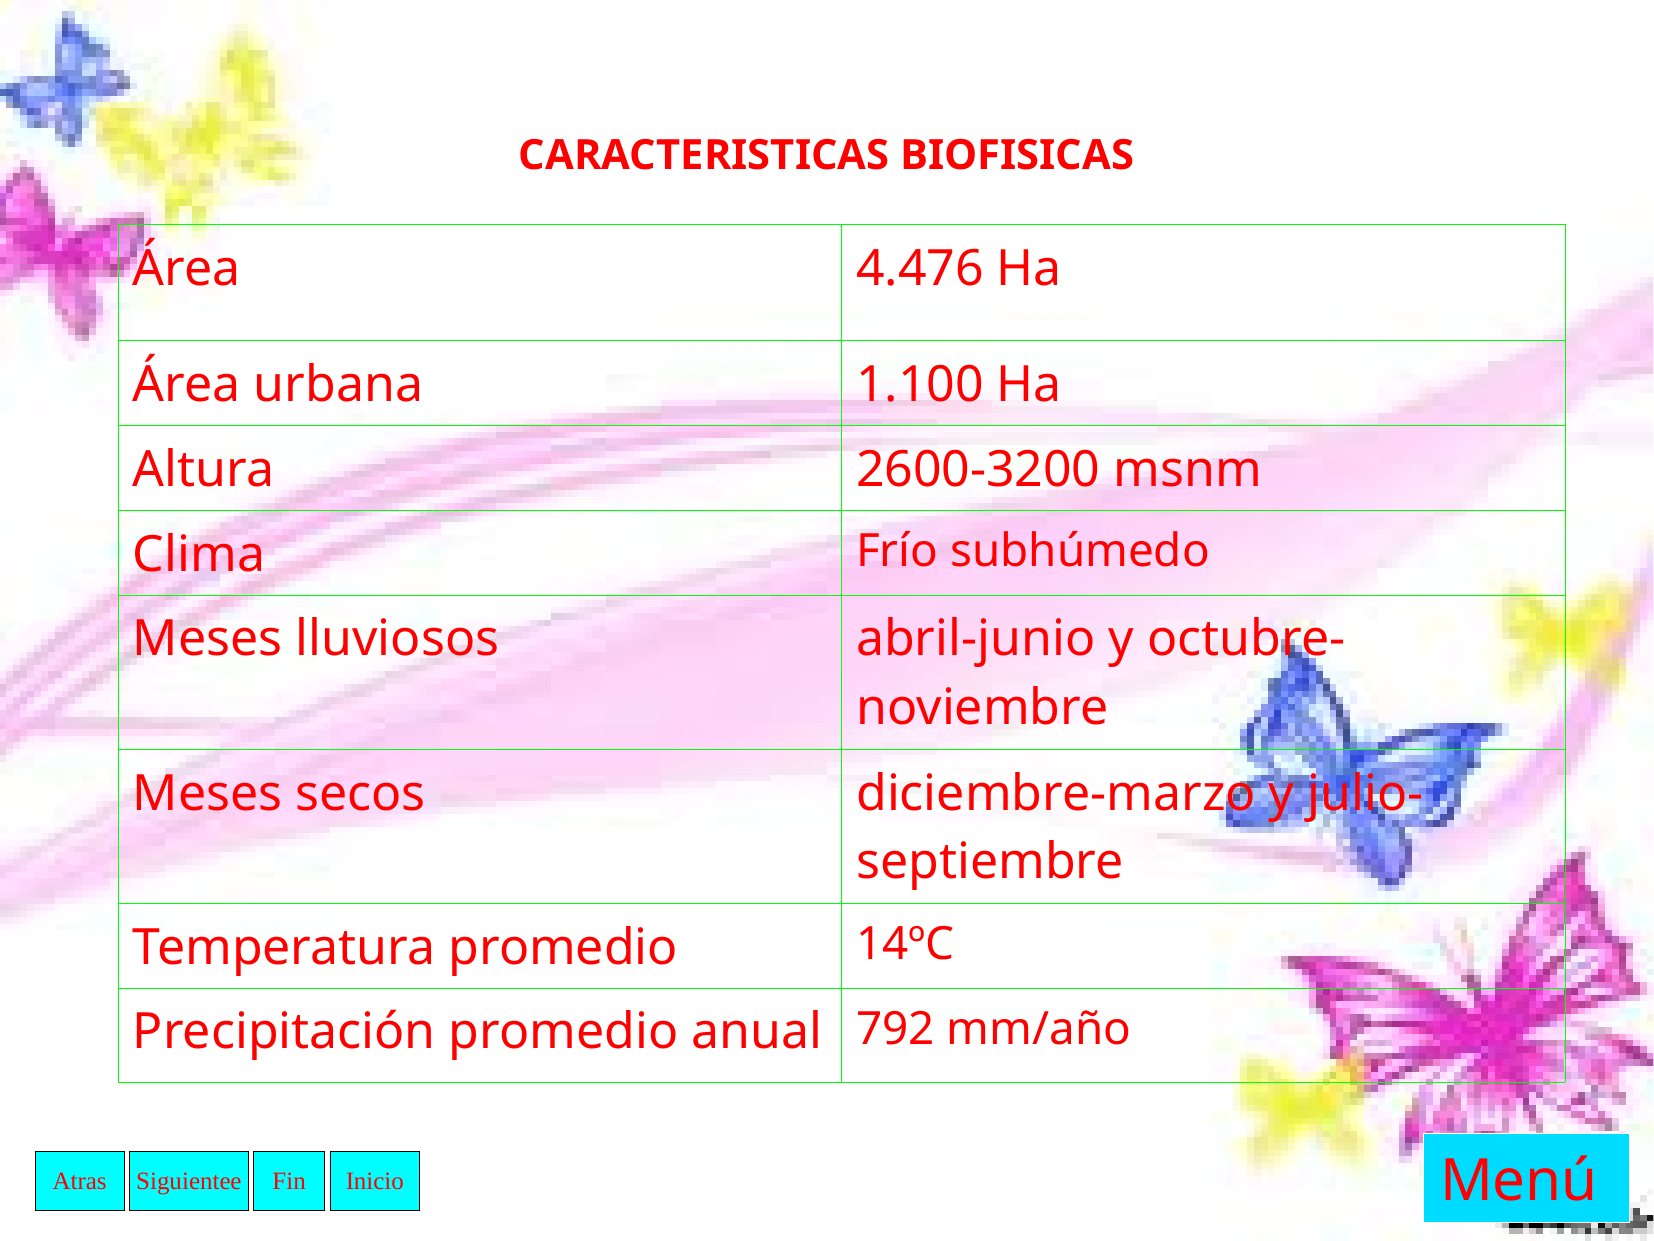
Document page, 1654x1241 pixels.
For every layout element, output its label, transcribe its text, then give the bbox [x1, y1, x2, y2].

text_box Fin [253, 1151, 325, 1211]
table_cell Precipitación promedio anual [119, 989, 841, 1082]
table_cell Clima [119, 511, 841, 595]
table_cell Meses secos [119, 750, 841, 903]
table_cell Altura [119, 426, 841, 510]
title CARACTERISTICAS BIOFISICAS [82, 49, 1571, 257]
table_cell 792 mm/año [842, 989, 1565, 1082]
table_cell 14ºC [842, 904, 1565, 988]
text_box Atras [35, 1151, 125, 1211]
table_cell 1.100 Ha [842, 341, 1565, 425]
text_box Menú [1423, 1133, 1630, 1223]
table_cell Temperatura promedio [119, 904, 841, 988]
text_box Inicio [330, 1151, 420, 1211]
picture [0, 0, 1654, 1241]
table_cell diciembre-marzo y julio-septiembre [842, 750, 1565, 903]
text_box Siguientee [129, 1151, 249, 1211]
table_cell Área urbana [119, 341, 841, 425]
table_cell 2600-3200 msnm [842, 426, 1565, 510]
table_cell Meses lluviosos [119, 596, 841, 749]
table_cell abril-junio y octubre-noviembre [842, 596, 1565, 749]
table_cell Frío subhúmedo [842, 511, 1565, 595]
table_header 4.476 Ha [842, 225, 1565, 340]
table_header Área [119, 225, 841, 340]
